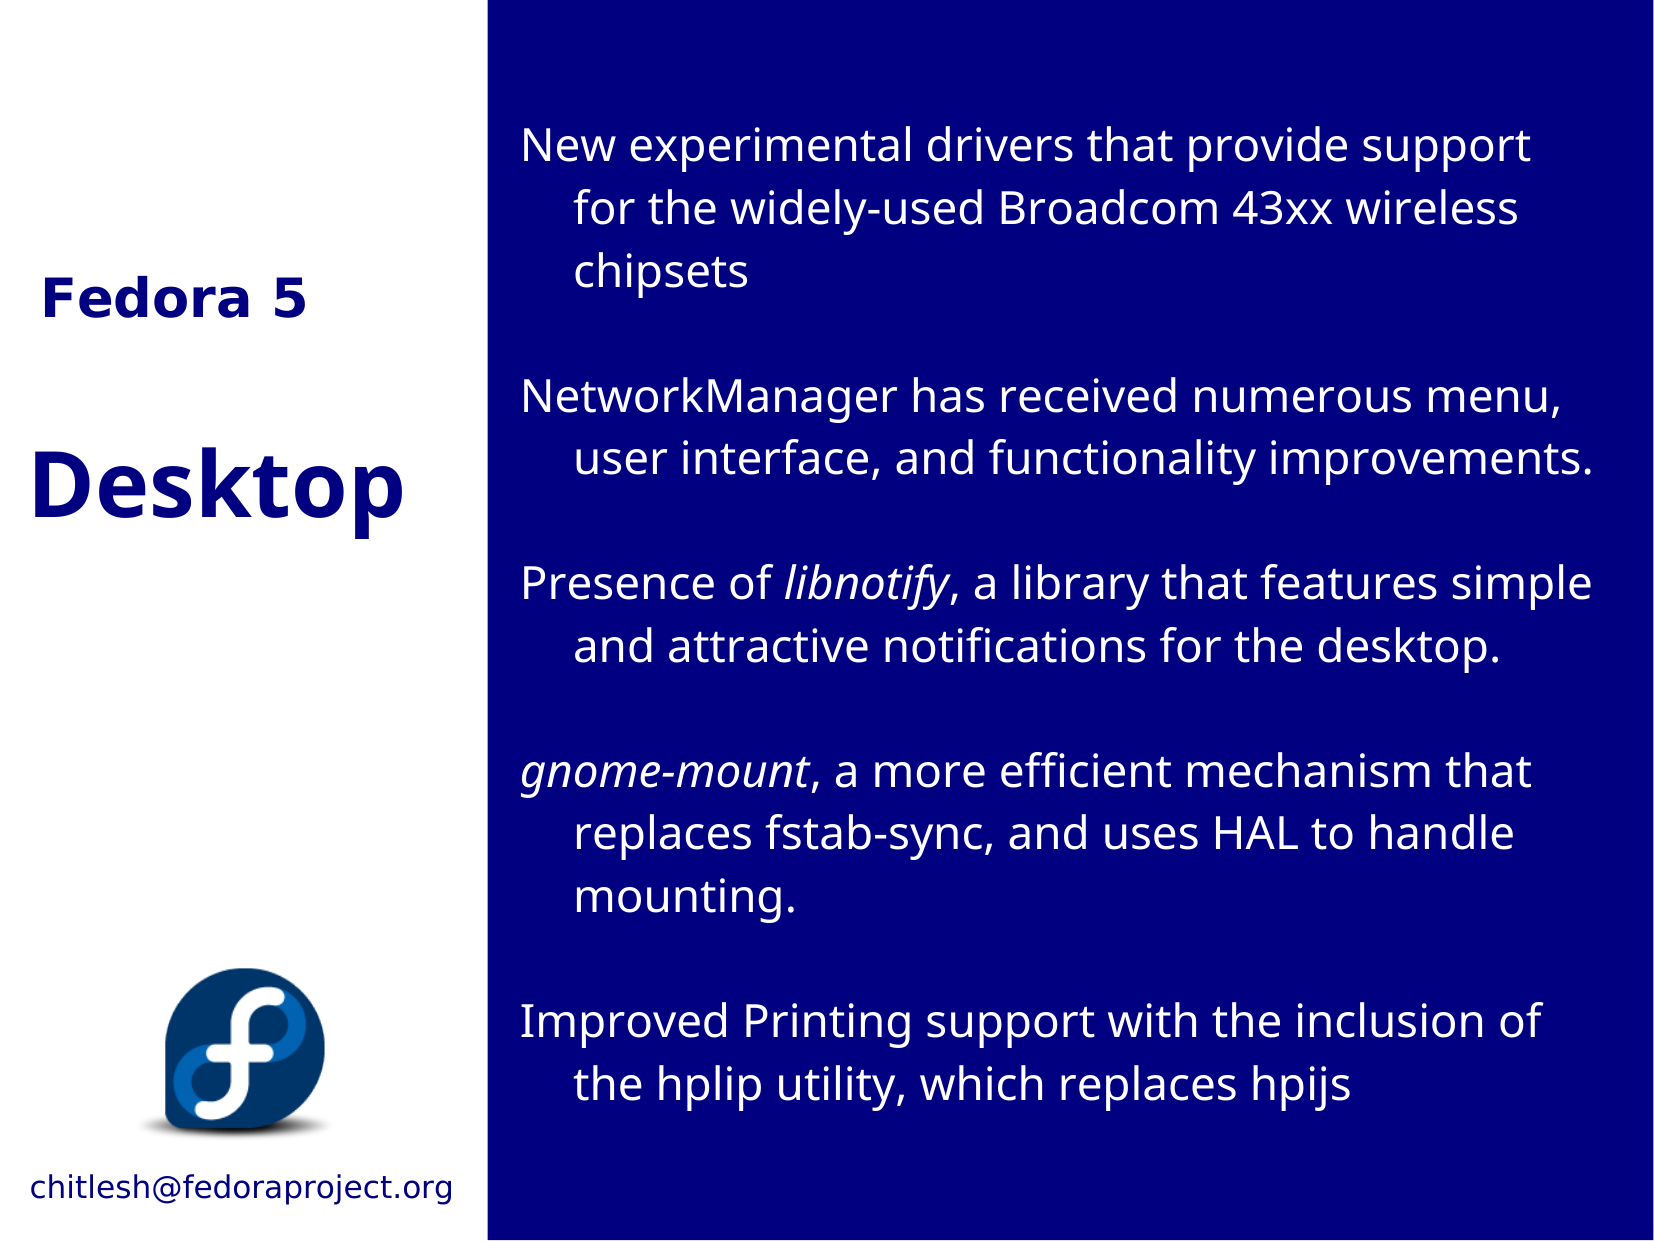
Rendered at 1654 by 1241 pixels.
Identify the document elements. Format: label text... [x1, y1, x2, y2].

text_box Fedora 5 [25, 259, 325, 338]
picture [132, 967, 339, 1141]
text_box Desktop [0, 412, 419, 540]
text_box New experimental drivers that provide support for the widely-used Broadcom 43xx wireless chipsets NetworkManager has received numerous menu, user interface, and functionality improvements. Presence of libnotify, a library that features simple and attractive notifications for the desktop. gnome-mount, a more efficient mechanism that replaces fstab-sync, and uses HAL to handle mounting. Improved Printing support with the inclusion of the hplip utility, which replaces hpijs [487, 105, 1621, 1118]
